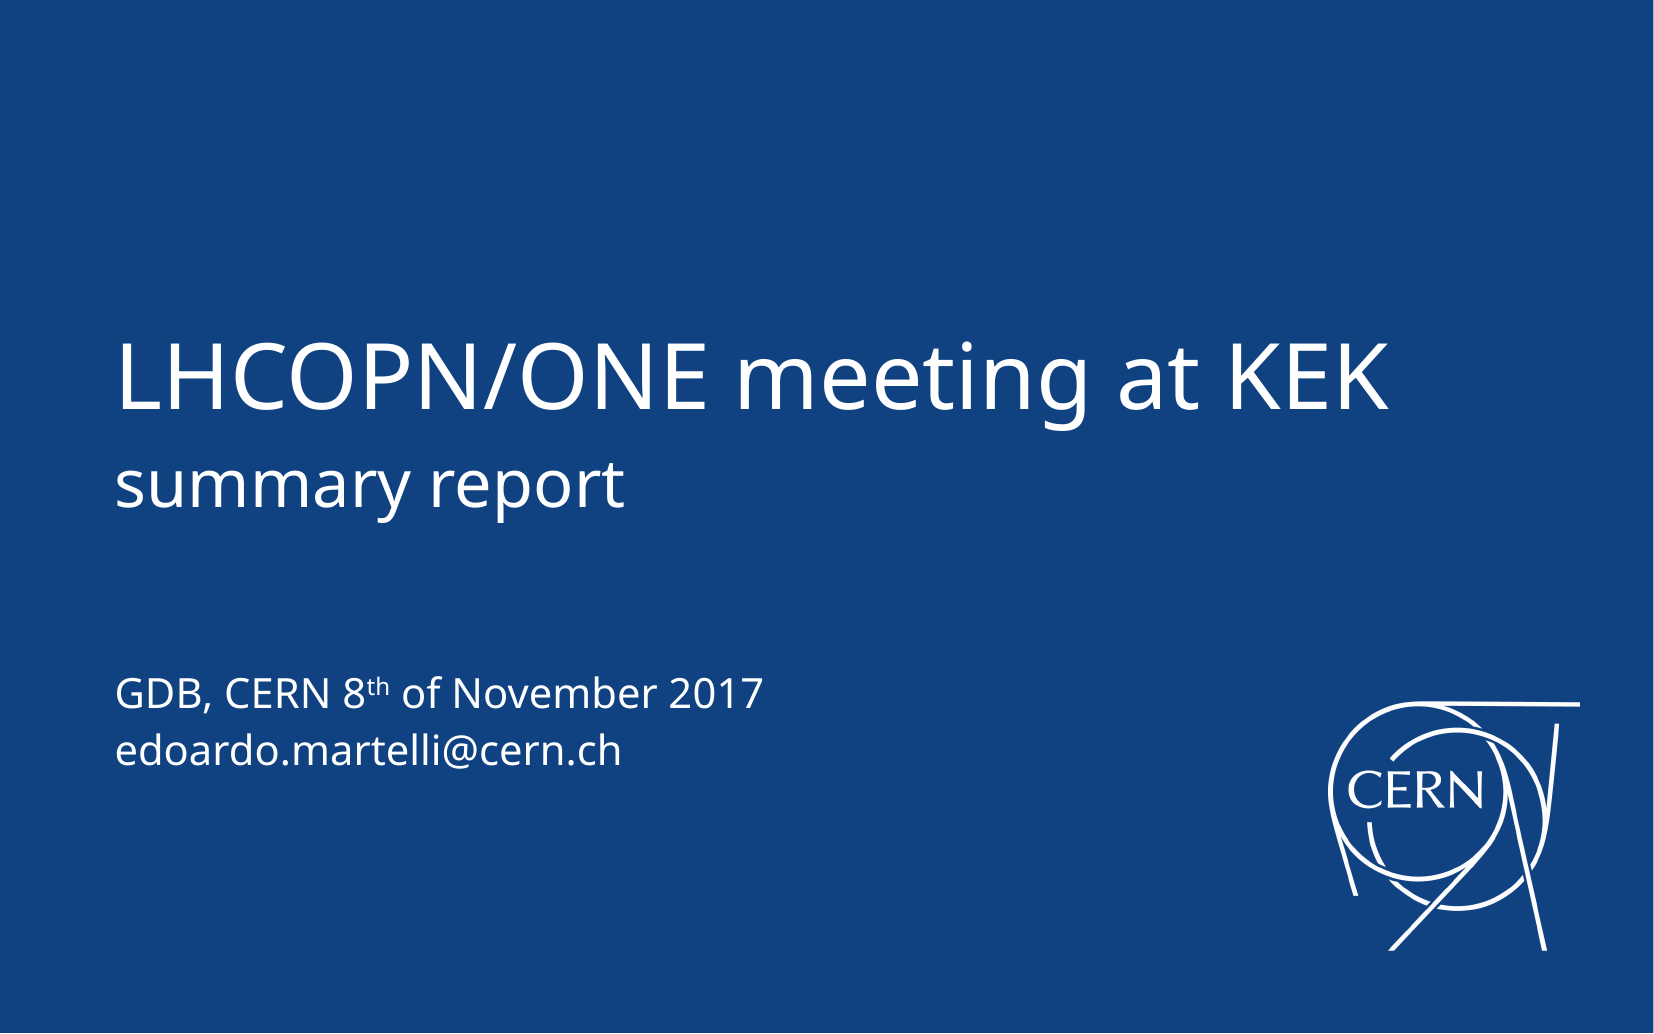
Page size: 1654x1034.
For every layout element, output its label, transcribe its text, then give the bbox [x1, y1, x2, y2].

title LHCOPN/ONE meeting at KEK summary report GDB, CERN 8th of November 2017 edoardo.martelli@cern.ch [114, 241, 1630, 848]
picture [1328, 848, 1580, 952]
